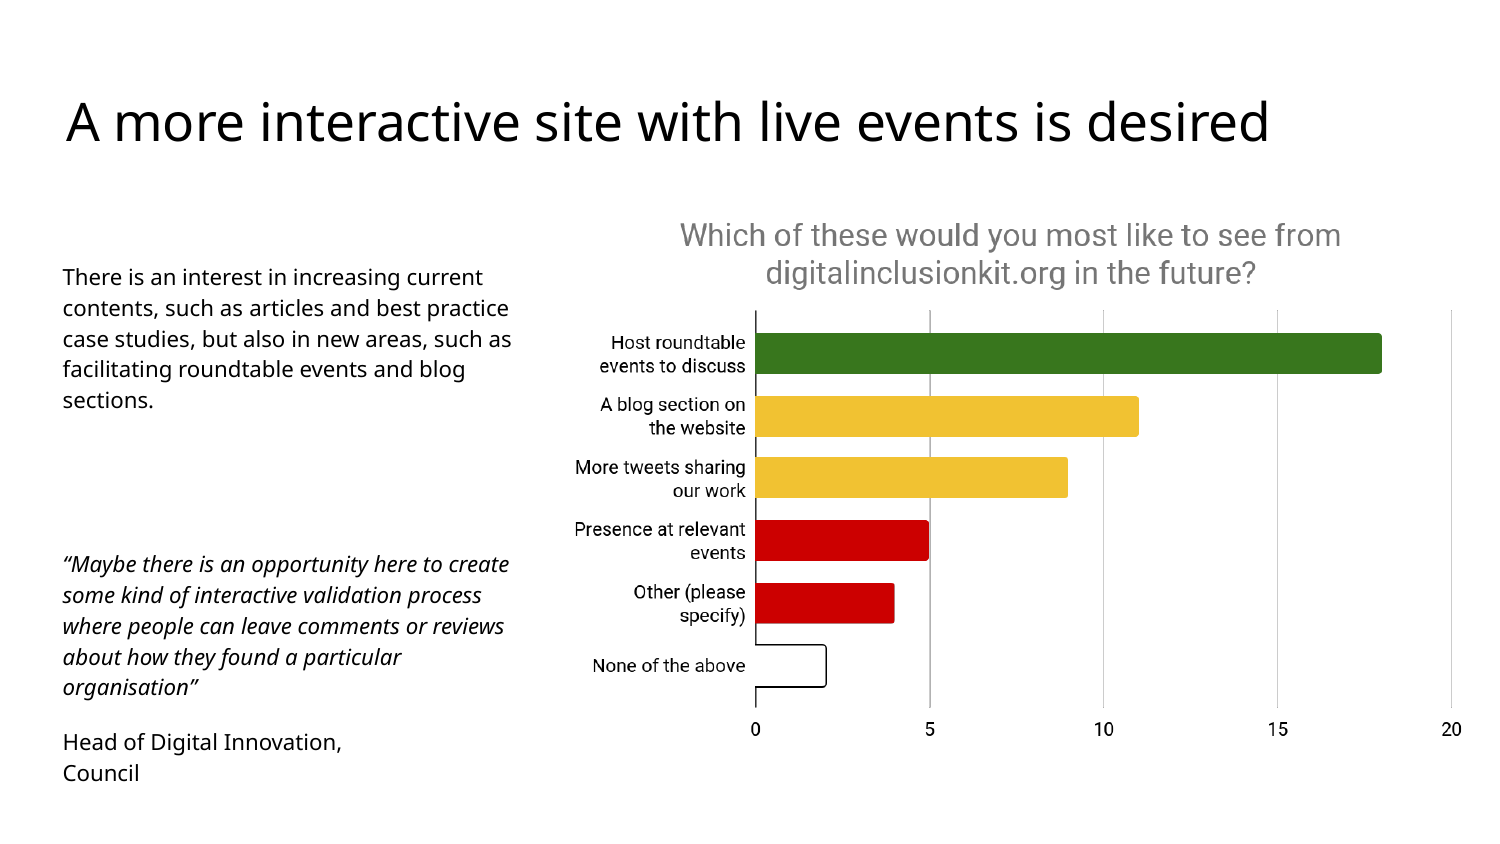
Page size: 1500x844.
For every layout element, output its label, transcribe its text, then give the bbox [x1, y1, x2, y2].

picture [540, 187, 1480, 769]
title A more interactive site with live events is desired [51, 72, 1449, 167]
list There is an interest in increasing current contents, such as articles and best practice case studies, but also in new areas, such as facilitating roundtable events and blog sections. “Maybe there is an opportunity here to create some kind of interactive validation process where people can leave comments or reviews about how they found a particular organisation” Head of Digital Innovation, Council [47, 244, 541, 805]
